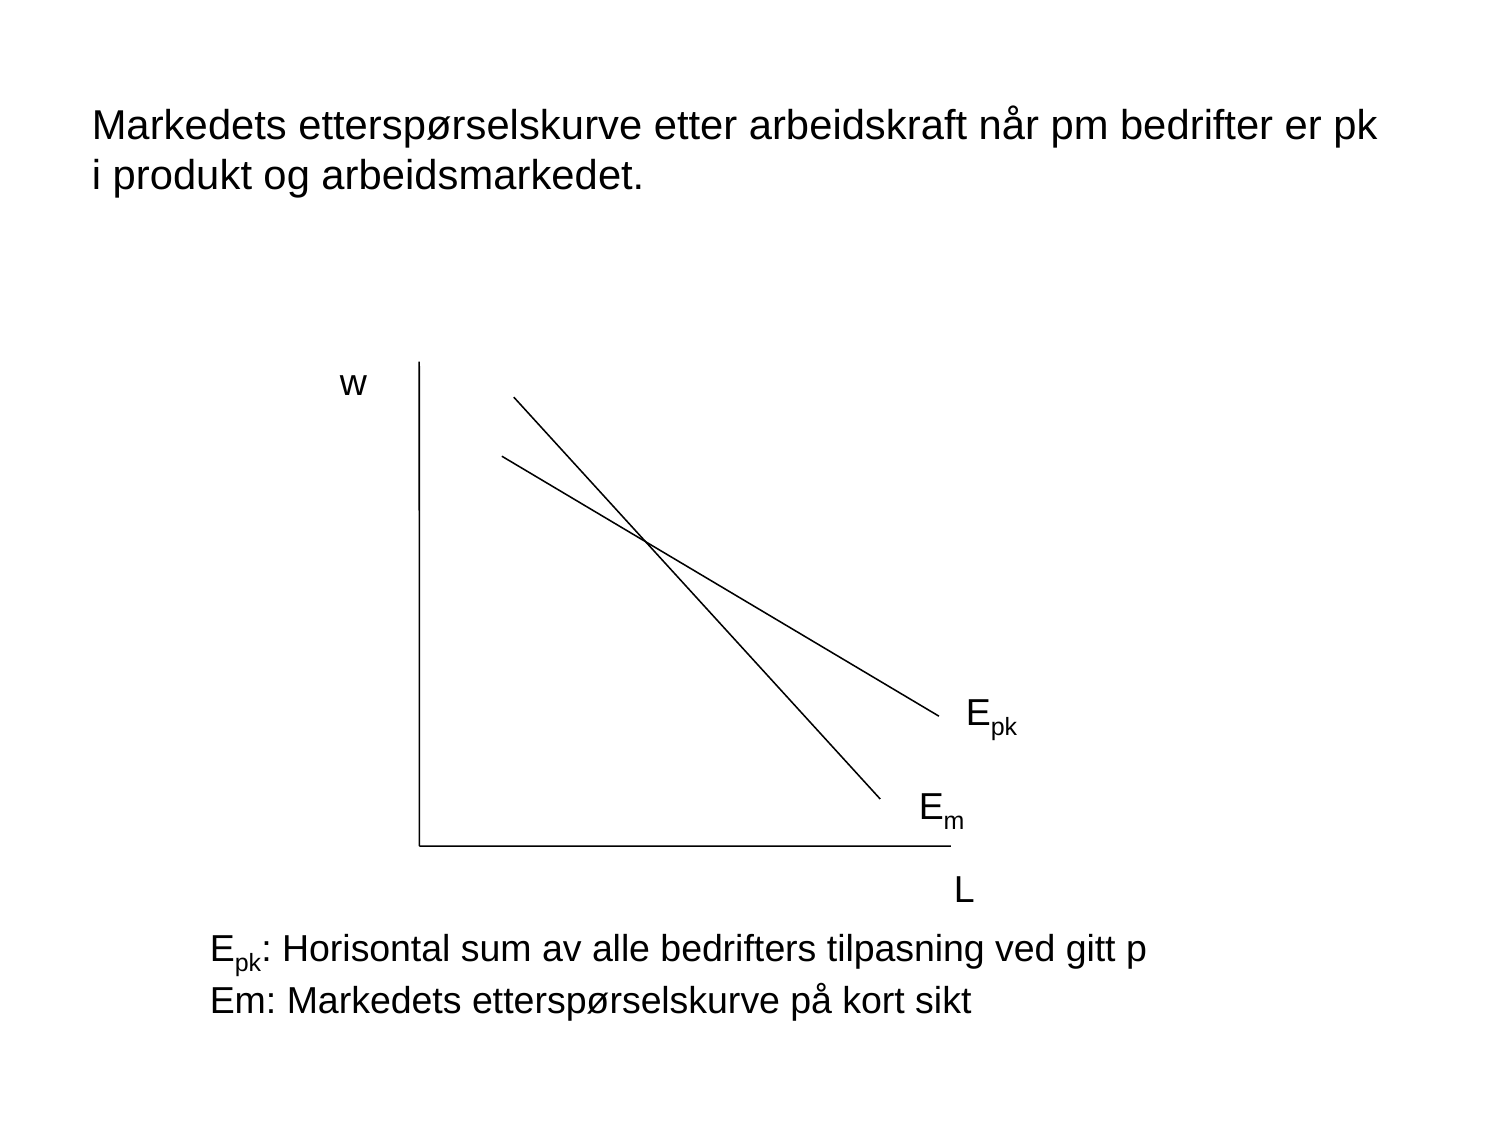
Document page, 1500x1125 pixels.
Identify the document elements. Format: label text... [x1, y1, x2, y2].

text_box Em [903, 774, 999, 836]
text_box Epk [950, 680, 1046, 741]
text_box L [939, 857, 999, 916]
text_box w [324, 350, 396, 411]
text_box Epk: Horisontal sum av alle bedrifters tilpasning ved gitt p Em: Markedets etterspørselskurve på kort sikt [194, 916, 1164, 1023]
text_box Markedets etterspørselskurve etter arbeidskraft når pm bedrifter er pk i produkt og arbeidsmarkedet. [76, 90, 1412, 206]
